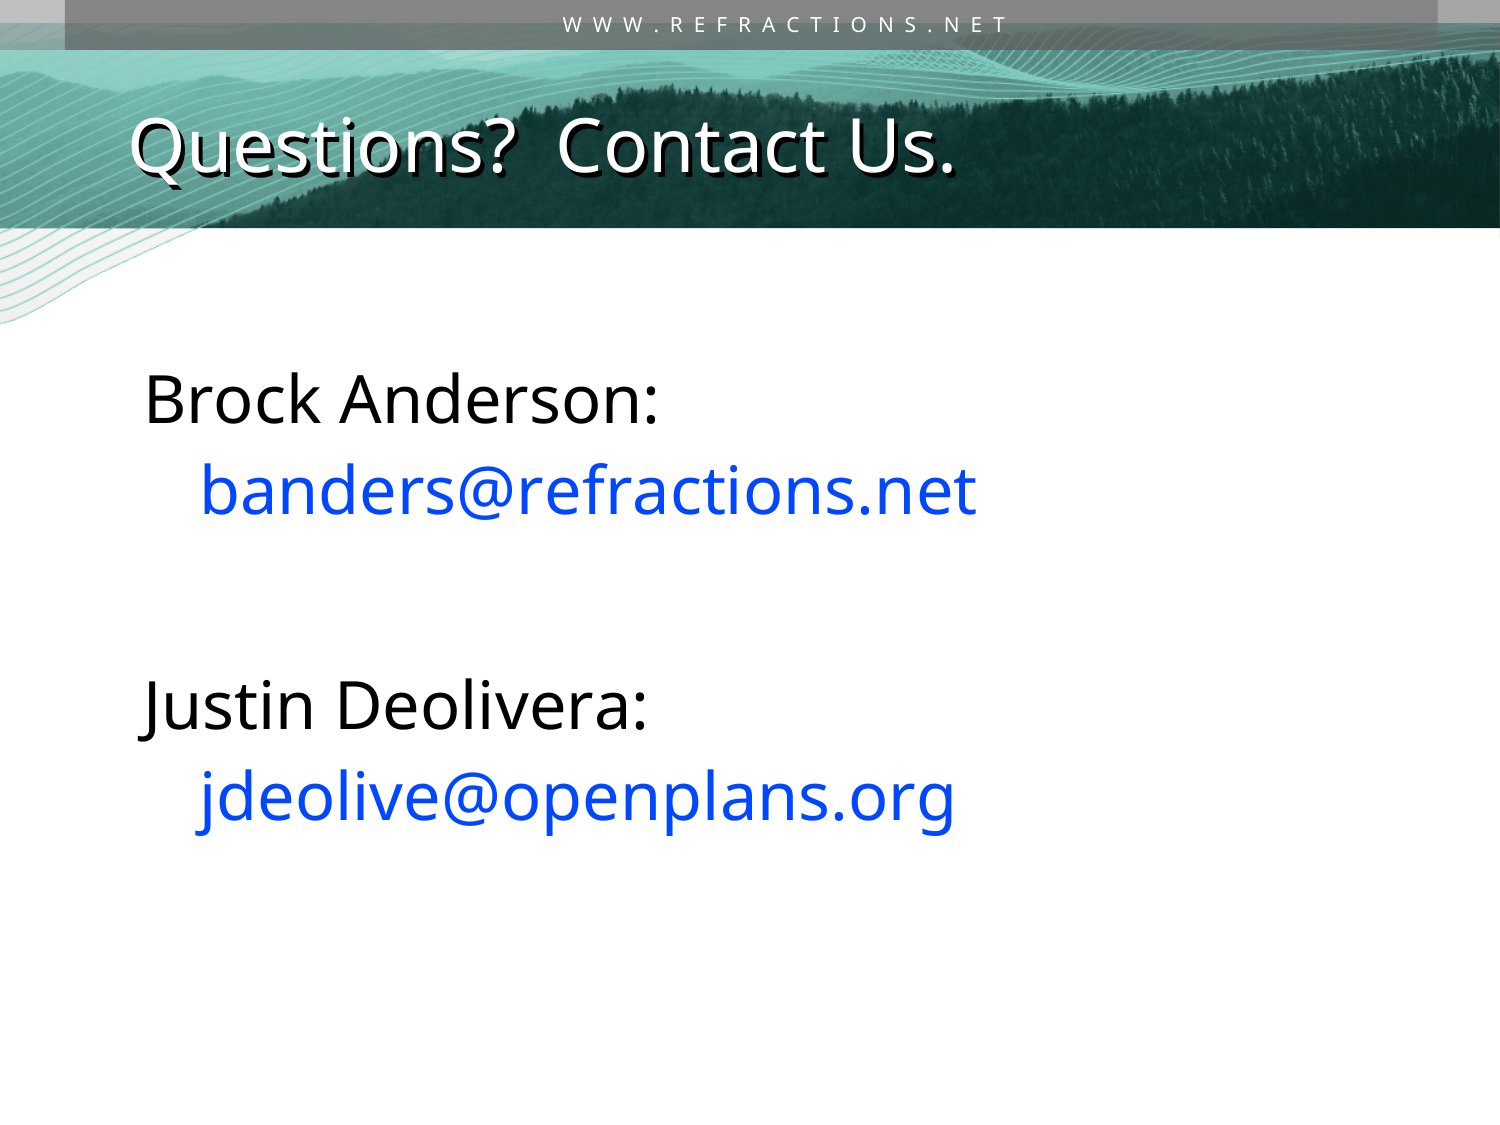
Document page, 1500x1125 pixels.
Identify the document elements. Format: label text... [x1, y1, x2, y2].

list Brock Anderson: banders@refractions.net Justin Deolivera: jdeolive@openplans.org [128, 345, 1013, 908]
picture [0, 50, 1500, 325]
title Questions? Contact Us. [112, 62, 1388, 226]
